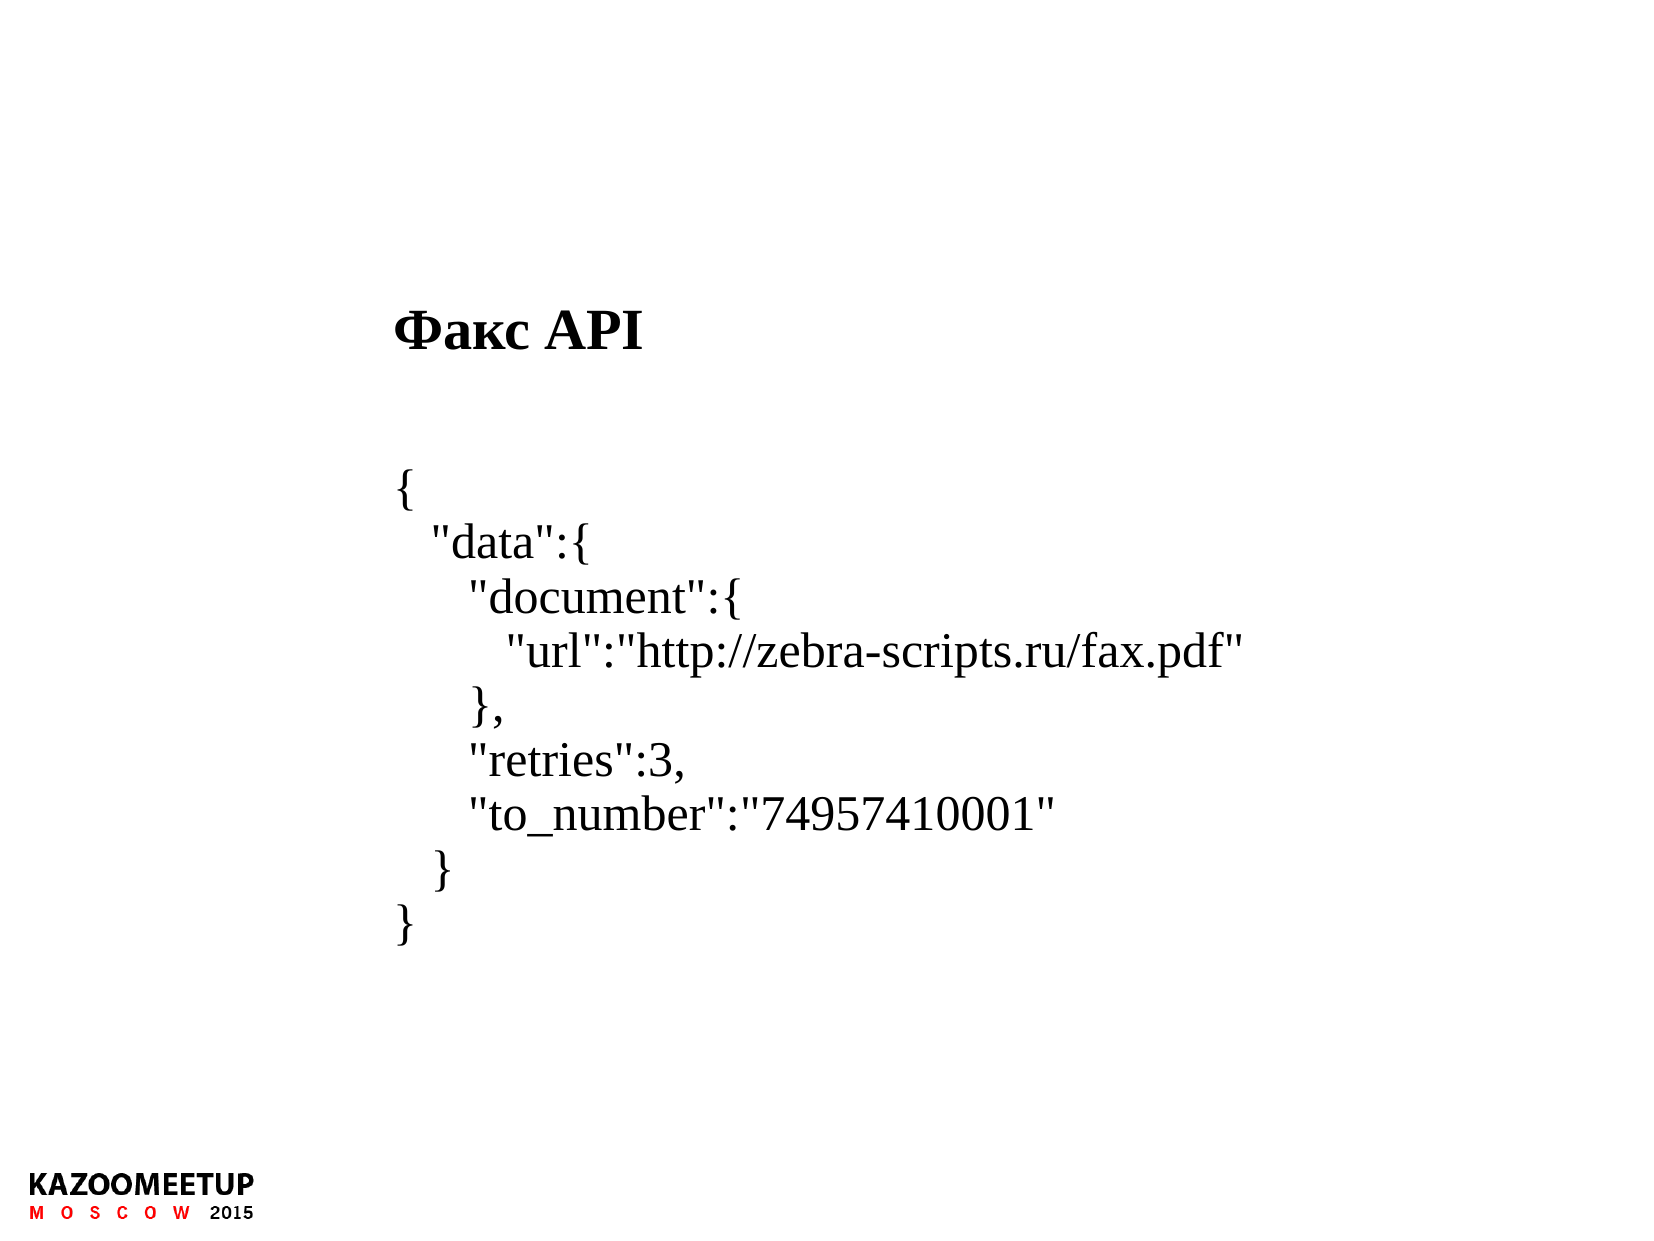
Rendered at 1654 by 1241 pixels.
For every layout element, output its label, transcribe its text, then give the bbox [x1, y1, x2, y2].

subtitle Факс API { "data":{ "document":{ "url":"http://zebra-scripts.ru/fax.pdf" }, "retries":3, "to_number":"74957410001" } } [75, 88, 1564, 1152]
picture [21, 1157, 262, 1233]
